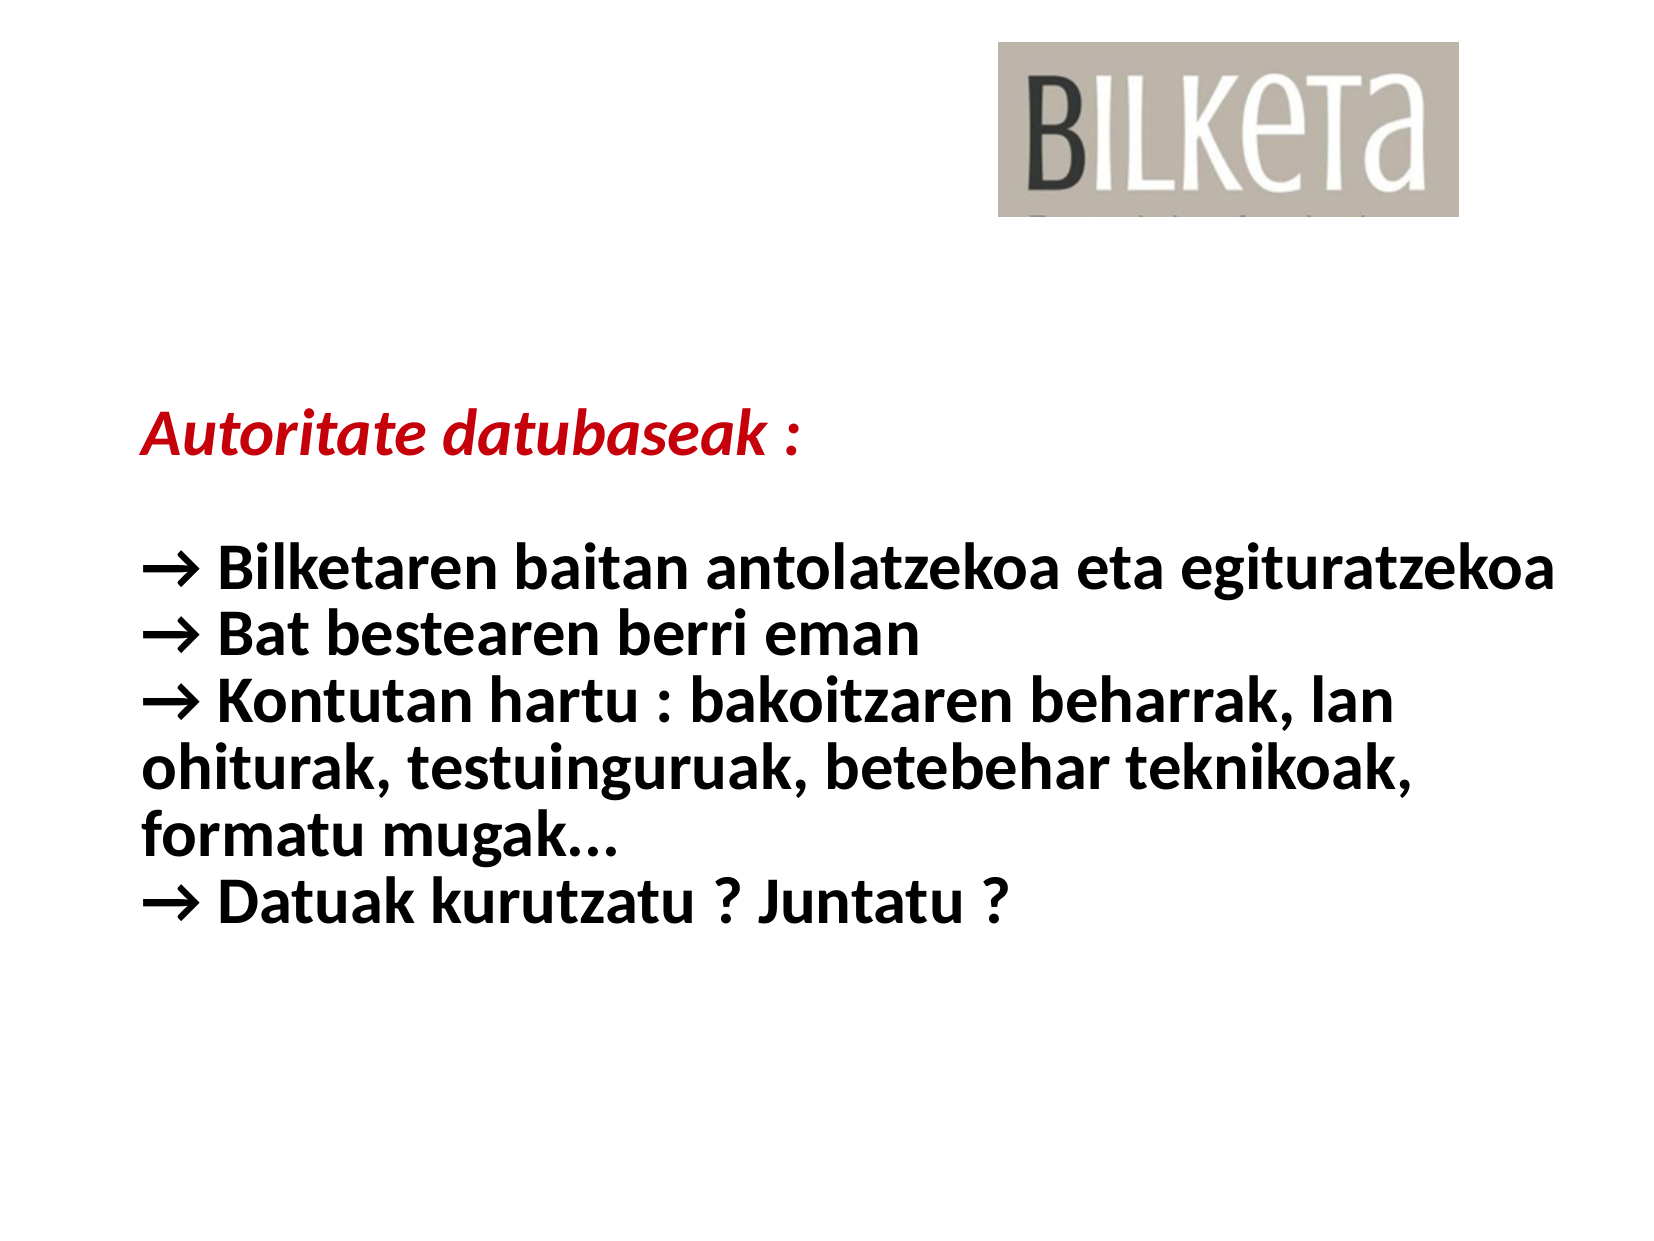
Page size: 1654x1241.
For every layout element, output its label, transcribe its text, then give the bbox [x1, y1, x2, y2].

picture [998, 42, 1459, 217]
subtitle Autoritate datubaseak : → Bilketaren baitan antolatzekoa eta egituratzekoa → Bat bestearen berri eman → Kontutan hartu : bakoitzaren beharrak, lan ohiturak, testuinguruak, betebehar teknikoak, formatu mugak... → Datuak kurutzatu ? Juntatu ? [141, 312, 1597, 1033]
